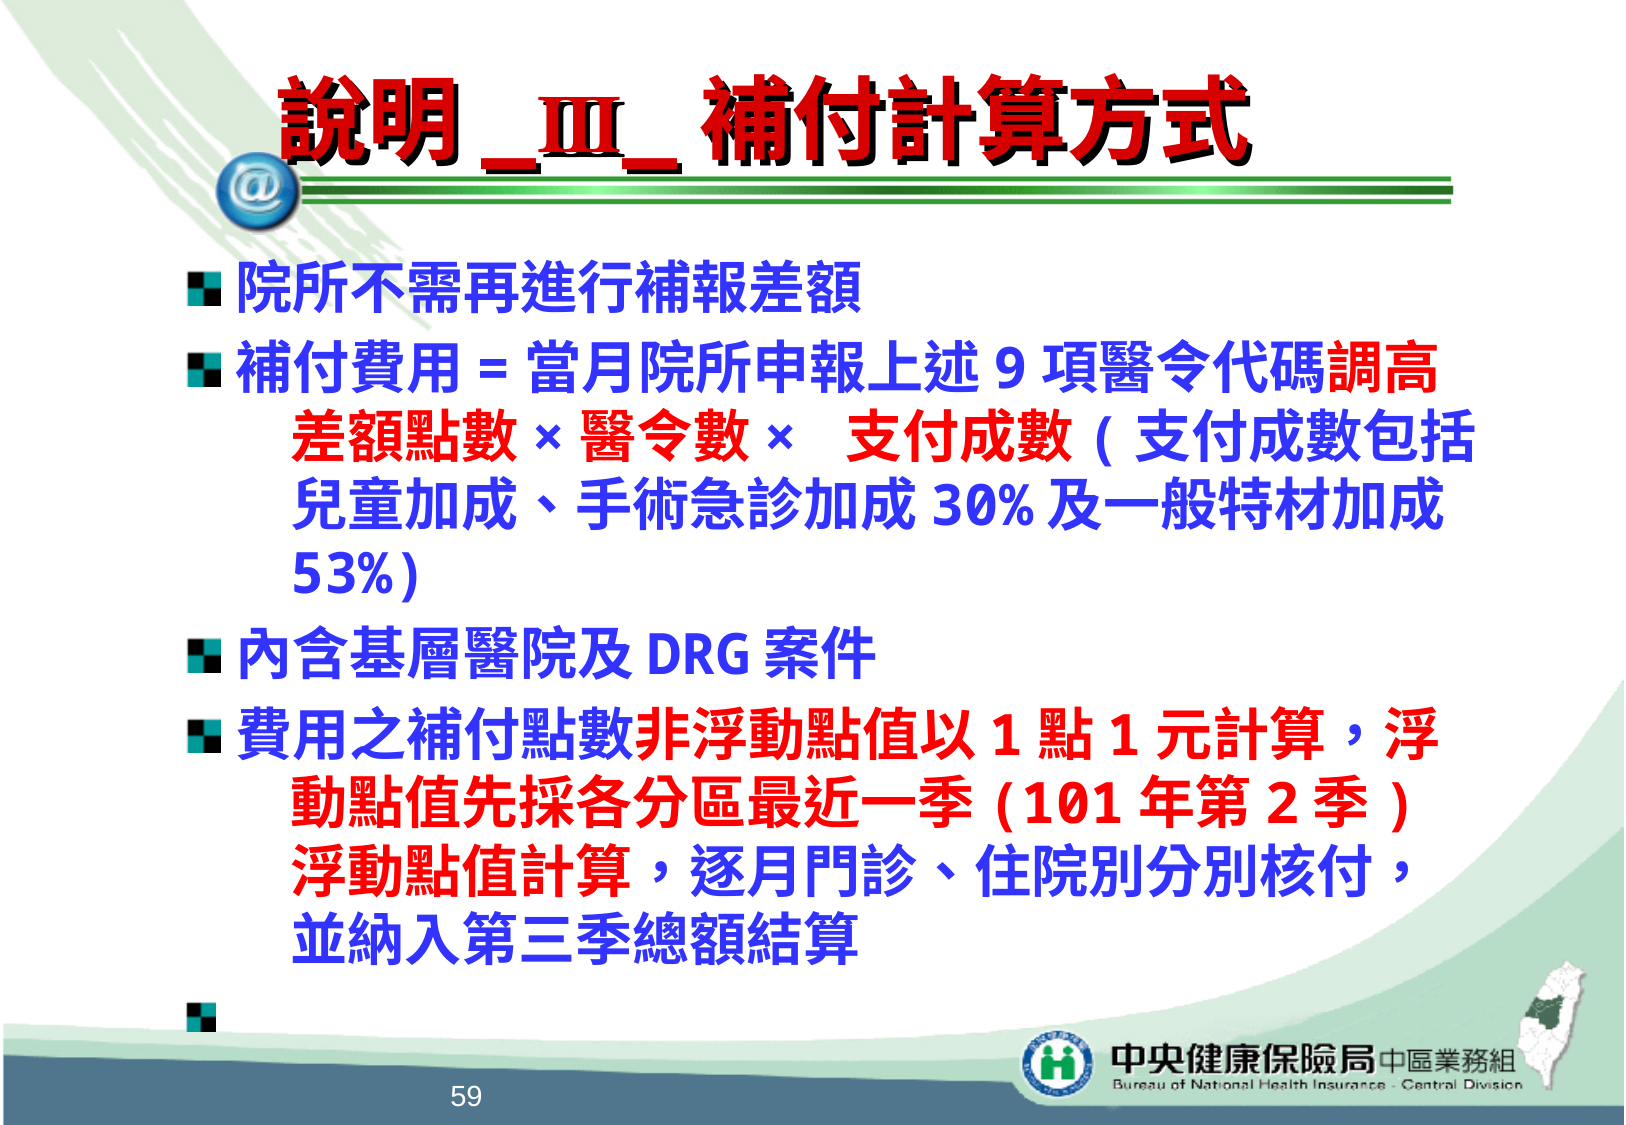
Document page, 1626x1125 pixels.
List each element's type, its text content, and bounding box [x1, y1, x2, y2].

text_box [435, 1065, 815, 1125]
list 院所不需再進行補報差額 補付費用=當月院所申報上述9項醫令代碼調高差額點數×醫令數× 支付成數(支付成數包括兒童加成、手術急診加成30%及一般特材加成53%) 內含基層醫院及DRG案件 費用之補付點數非浮動點值以1點1元計算，浮動點值先採各分區最近一季(101年第2季)浮動點值計算，逐月門診、住院別分別核付，並納入第三季總額結算 [165, 243, 1499, 982]
title 說明_Ⅲ_補付計算方式 [275, 0, 1625, 172]
